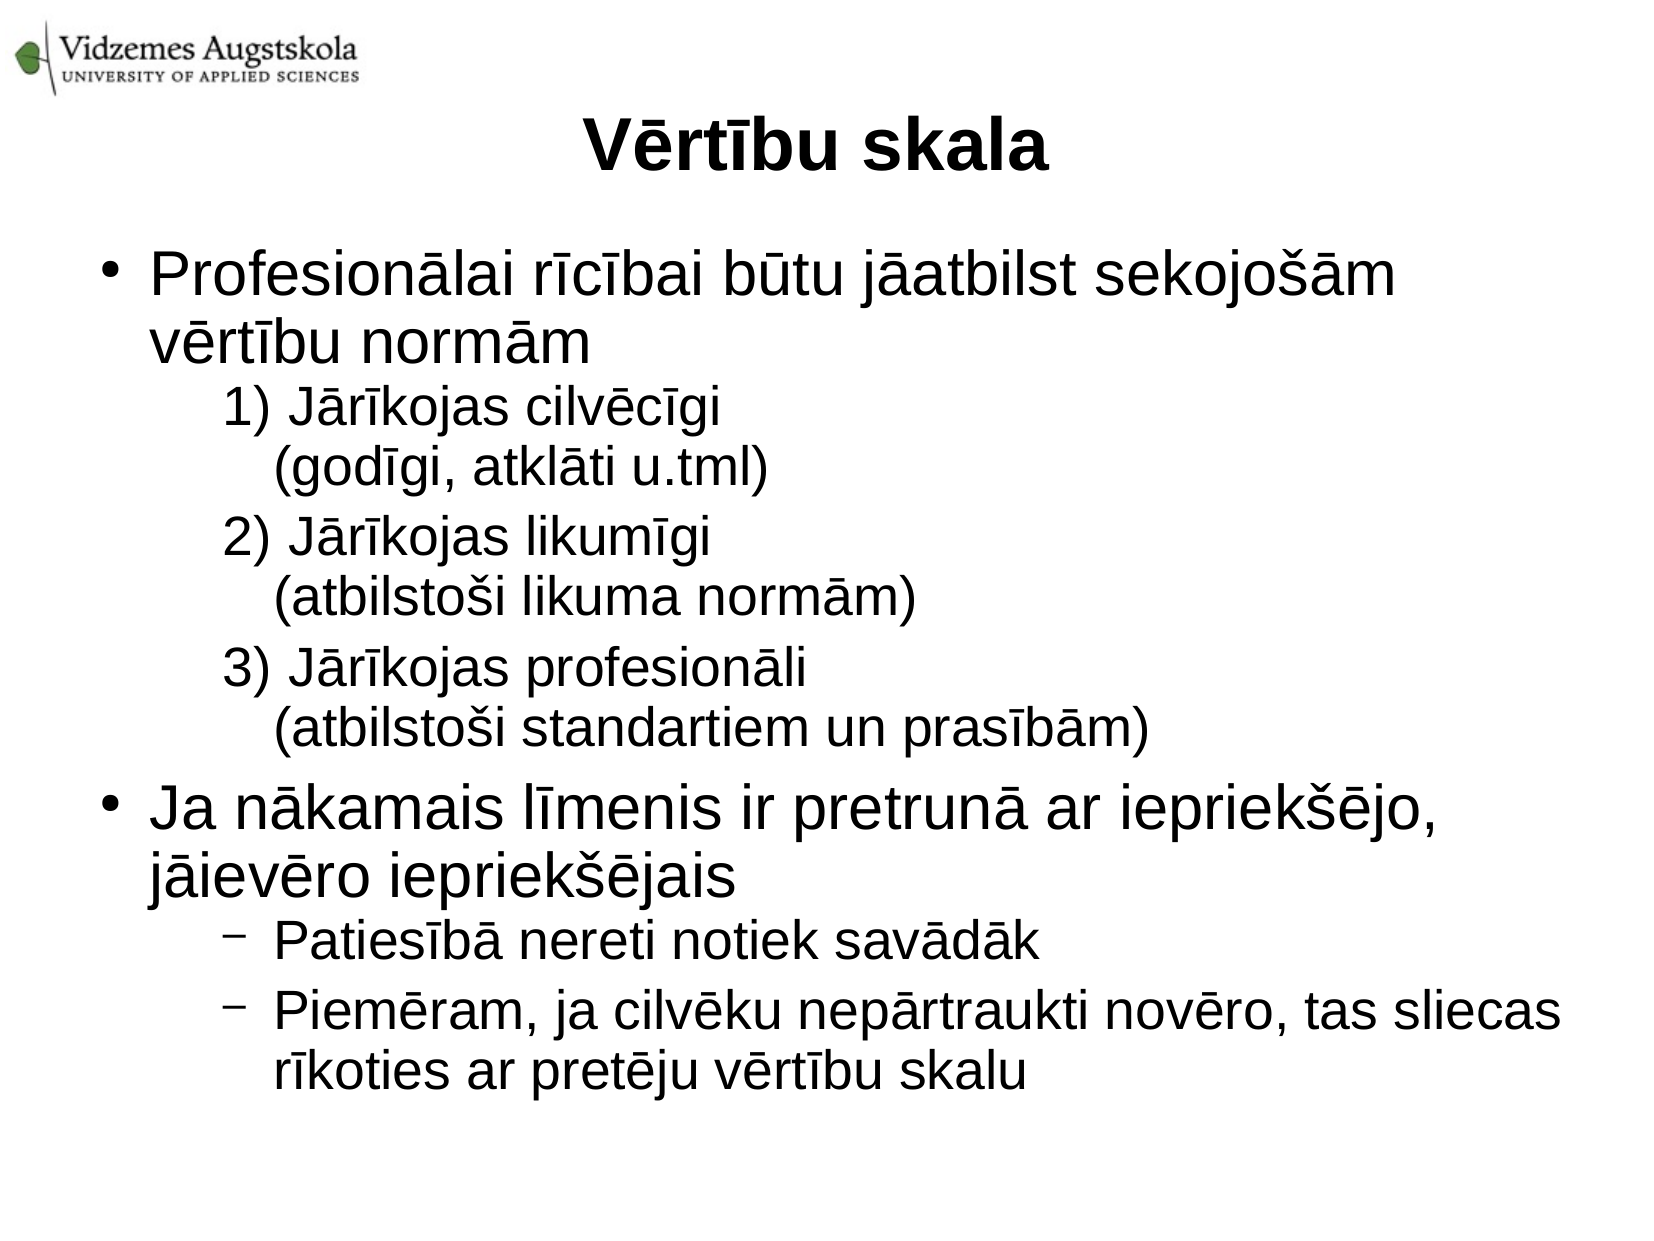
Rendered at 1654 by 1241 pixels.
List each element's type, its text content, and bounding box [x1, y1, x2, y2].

list Profesionālai rīcībai būtu jāatbilst sekojošām vērtību normām Jārīkojas cilvēcīgi (godīgi, atklāti u.tml) Jārīkojas likumīgi (atbilstoši likuma normām) Jārīkojas profesionāli (atbilstoši standartiem un prasībām) Ja nākamais līmenis ir pretrunā ar iepriekšējo, jāievēro iepriekšējais Patiesībā nereti notiek savādāk Piemēram, ja cilvēku nepārtraukti novēro, tas sliecas rīkoties ar pretēju vērtību skalu [82, 236, 1569, 1107]
title Vērtību skala [94, 96, 1512, 195]
picture [5, 2, 368, 113]
